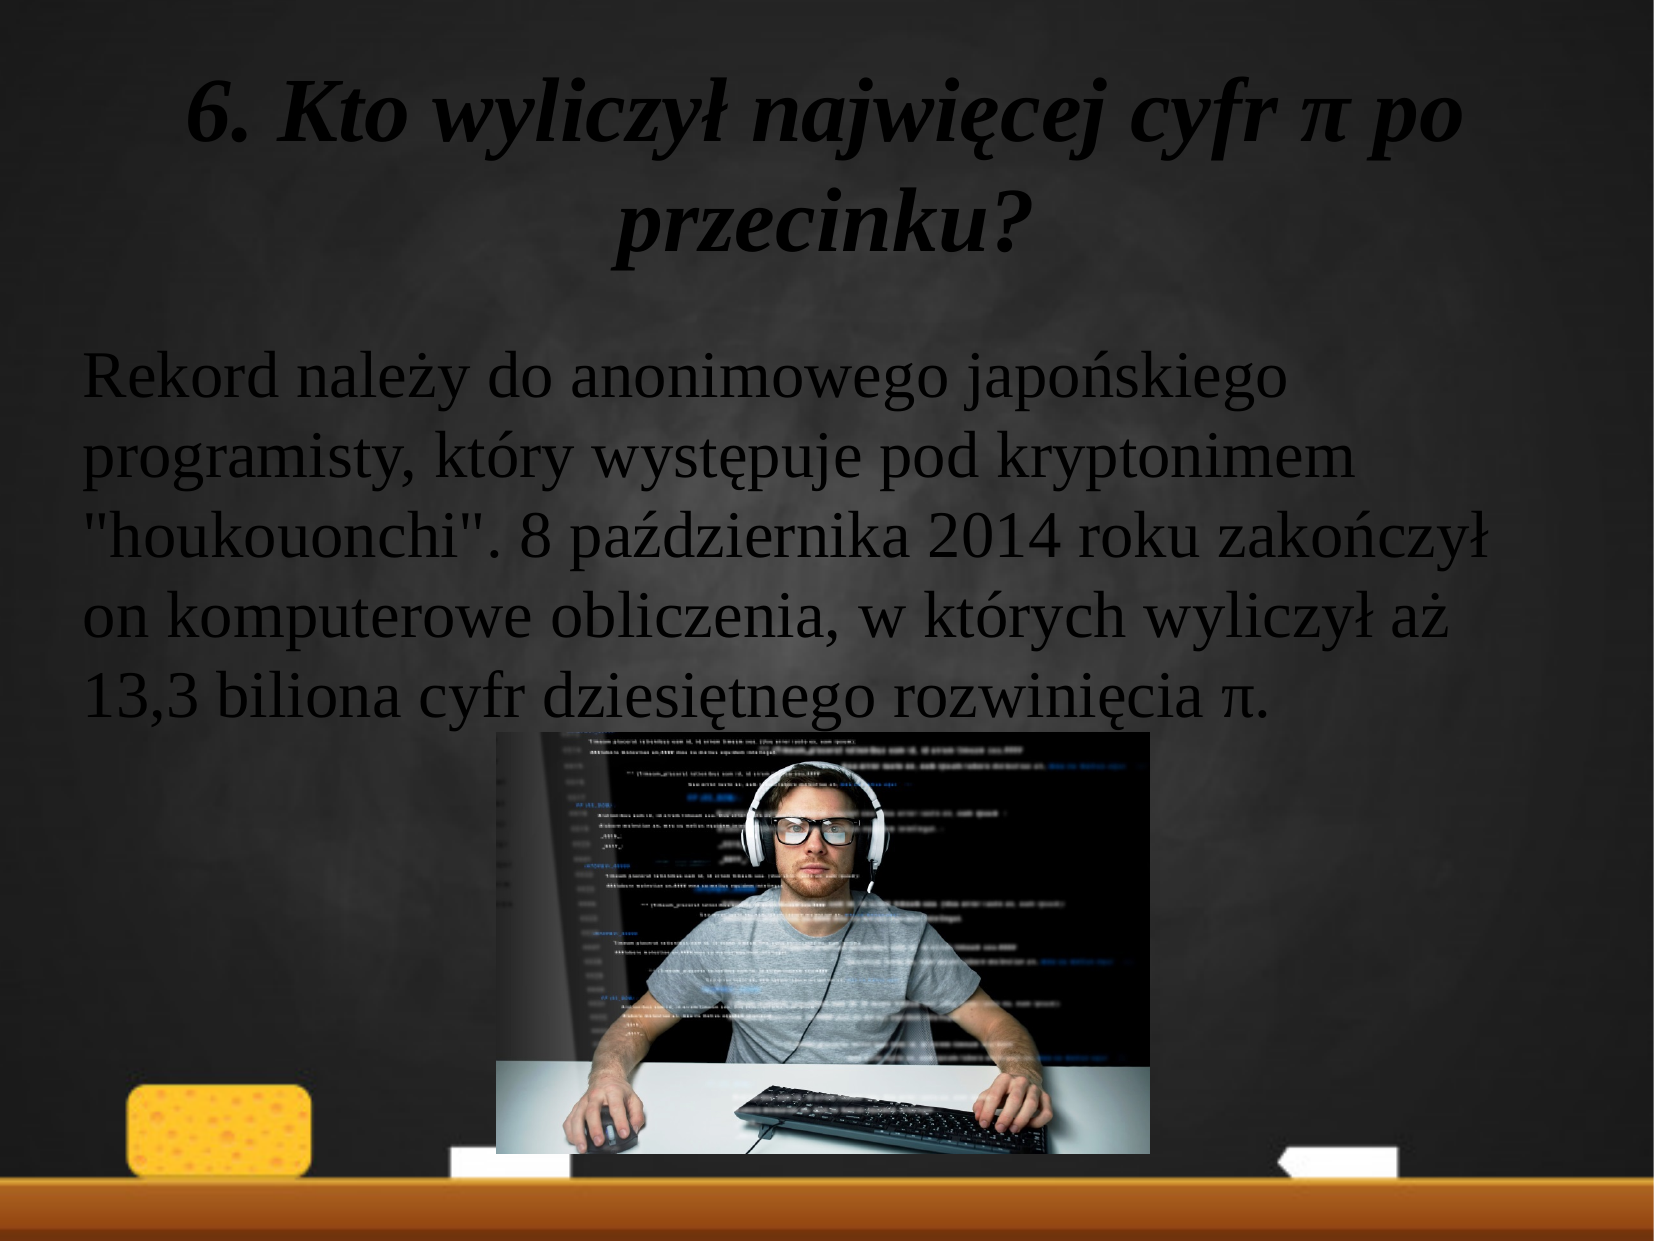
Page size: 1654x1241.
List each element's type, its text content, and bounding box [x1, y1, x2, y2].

list Rekord należy do anonimowego japońskiego programisty, który występuje pod kryptonimem "houkouonchi". 8 października 2014 roku zakończył on komputerowe obliczenia, w których wyliczył aż 13,3 biliona cyfr dziesiętnego rozwinięcia π. [82, 330, 1571, 768]
picture [496, 732, 1150, 1154]
title 6. Kto wyliczył najwięcej cyfr π po przecinku? [82, 49, 1571, 257]
